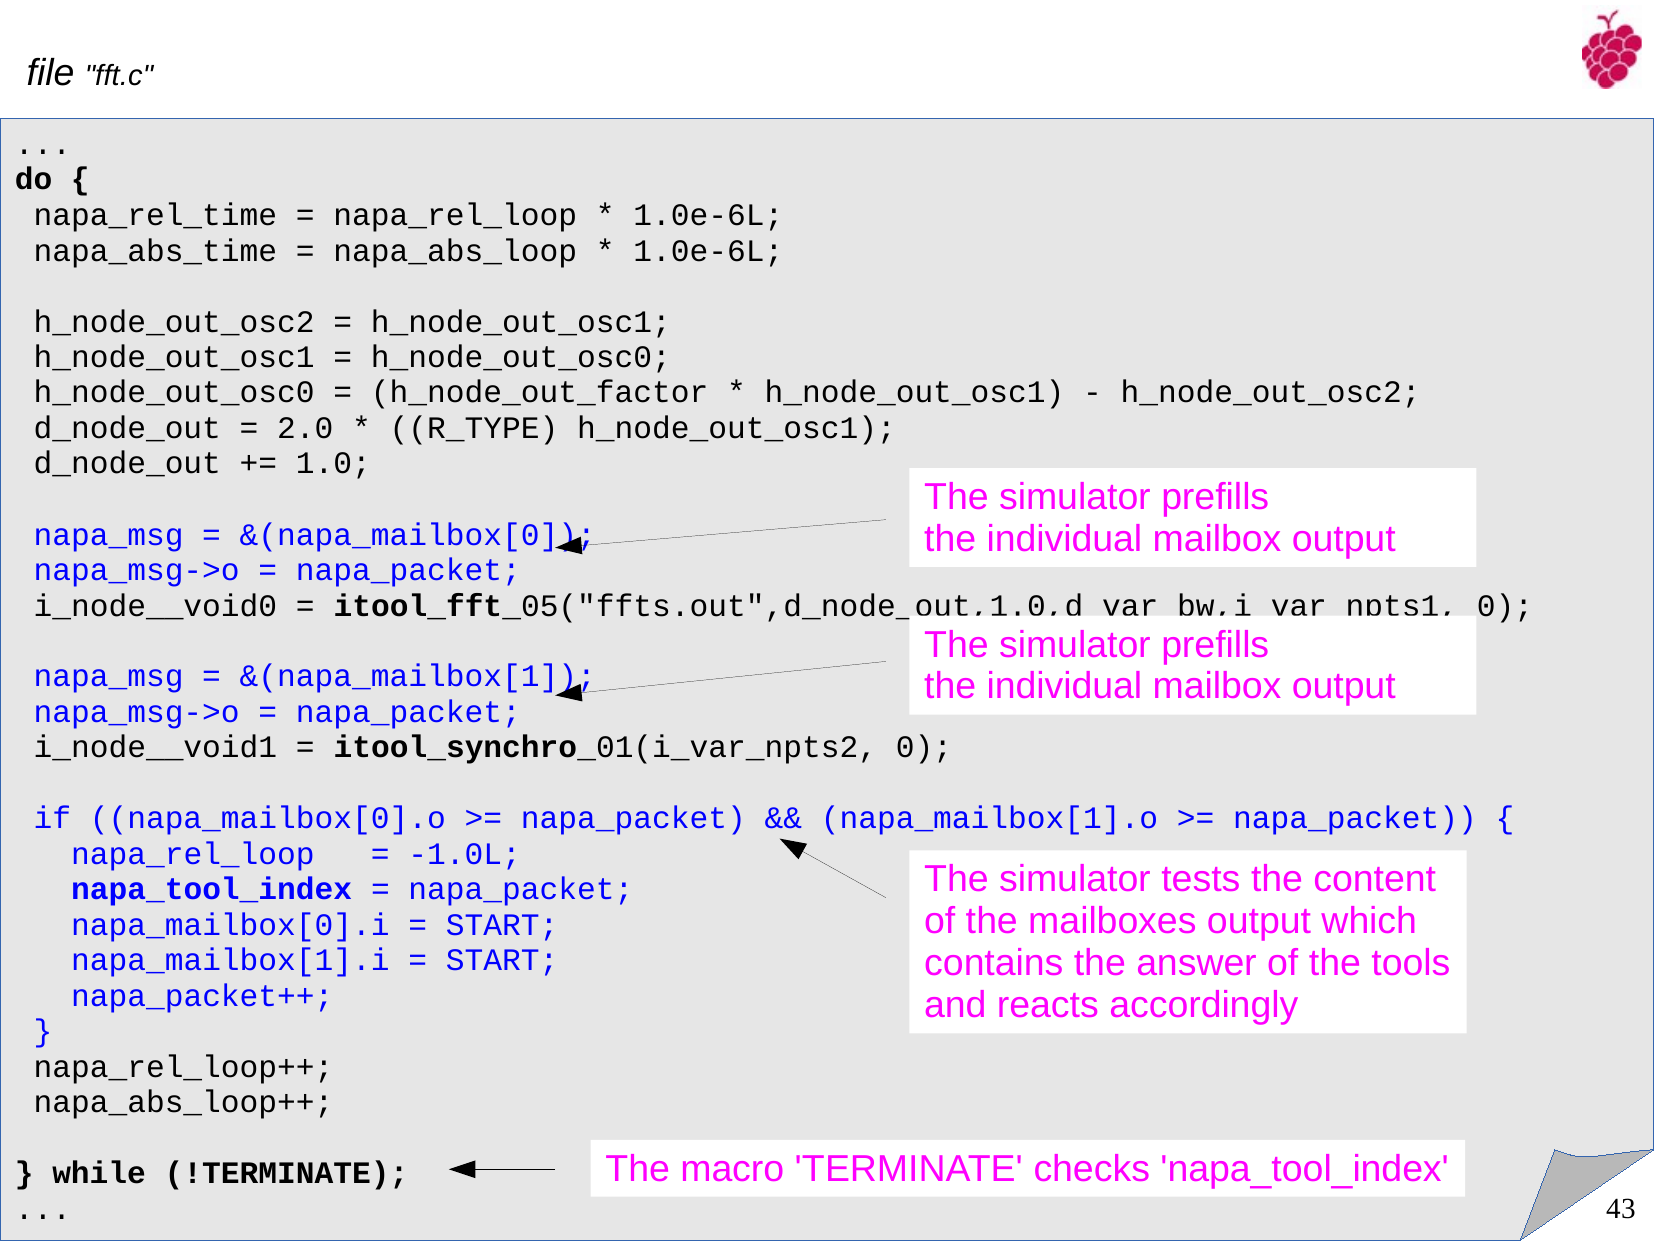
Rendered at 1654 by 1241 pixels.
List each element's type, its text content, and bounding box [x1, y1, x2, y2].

text_box The simulator prefills the individual mailbox output [909, 615, 1477, 715]
text_box ... do { napa_rel_time = napa_rel_loop * 1.0e-6L; napa_abs_time = napa_abs_loop * 1.0e-6L; h_node_out_osc2 = h_node_out_osc1; h_node_out_osc1 = h_node_out_osc0; h_node_out_osc0 = (h_node_out_factor * h_node_out_osc1) - h_node_out_osc2; d_node_out = 2.0 * ((R_TYPE) h_node_out_osc1); d_node_out += 1.0; napa_msg = &(napa_mailbox[0]); napa_msg->o = napa_packet; i_node__void0 = itool_fft_05("ffts.out",d_node_out,1.0,d_var_bw,i_var_npts1, 0); napa_msg = &(napa_mailbox[1]); napa_msg->o = napa_packet; i_node__void1 = itool_synchro_01(i_var_npts2, 0); if ((napa_mailbox[0].o >= napa_packet) && (napa_mailbox[1].o >= napa_packet)) { napa_rel_loop = -1.0L; napa_tool_index = napa_packet; napa_mailbox[0].i = START; napa_mailbox[1].i = START; napa_packet++; } napa_rel_loop++; napa_abs_loop++; } while (!TERMINATE); ... [0, 118, 1654, 1241]
picture [1582, 5, 1642, 89]
text_box The macro 'TERMINATE' checks 'napa_tool_index' [590, 1139, 1466, 1197]
text_box The simulator tests the content of the mailboxes output which contains the answer of the tools and reacts accordingly [909, 850, 1467, 1034]
text_box The simulator prefills the individual mailbox output [909, 468, 1477, 567]
text_box file "fft.c" [11, 43, 169, 101]
